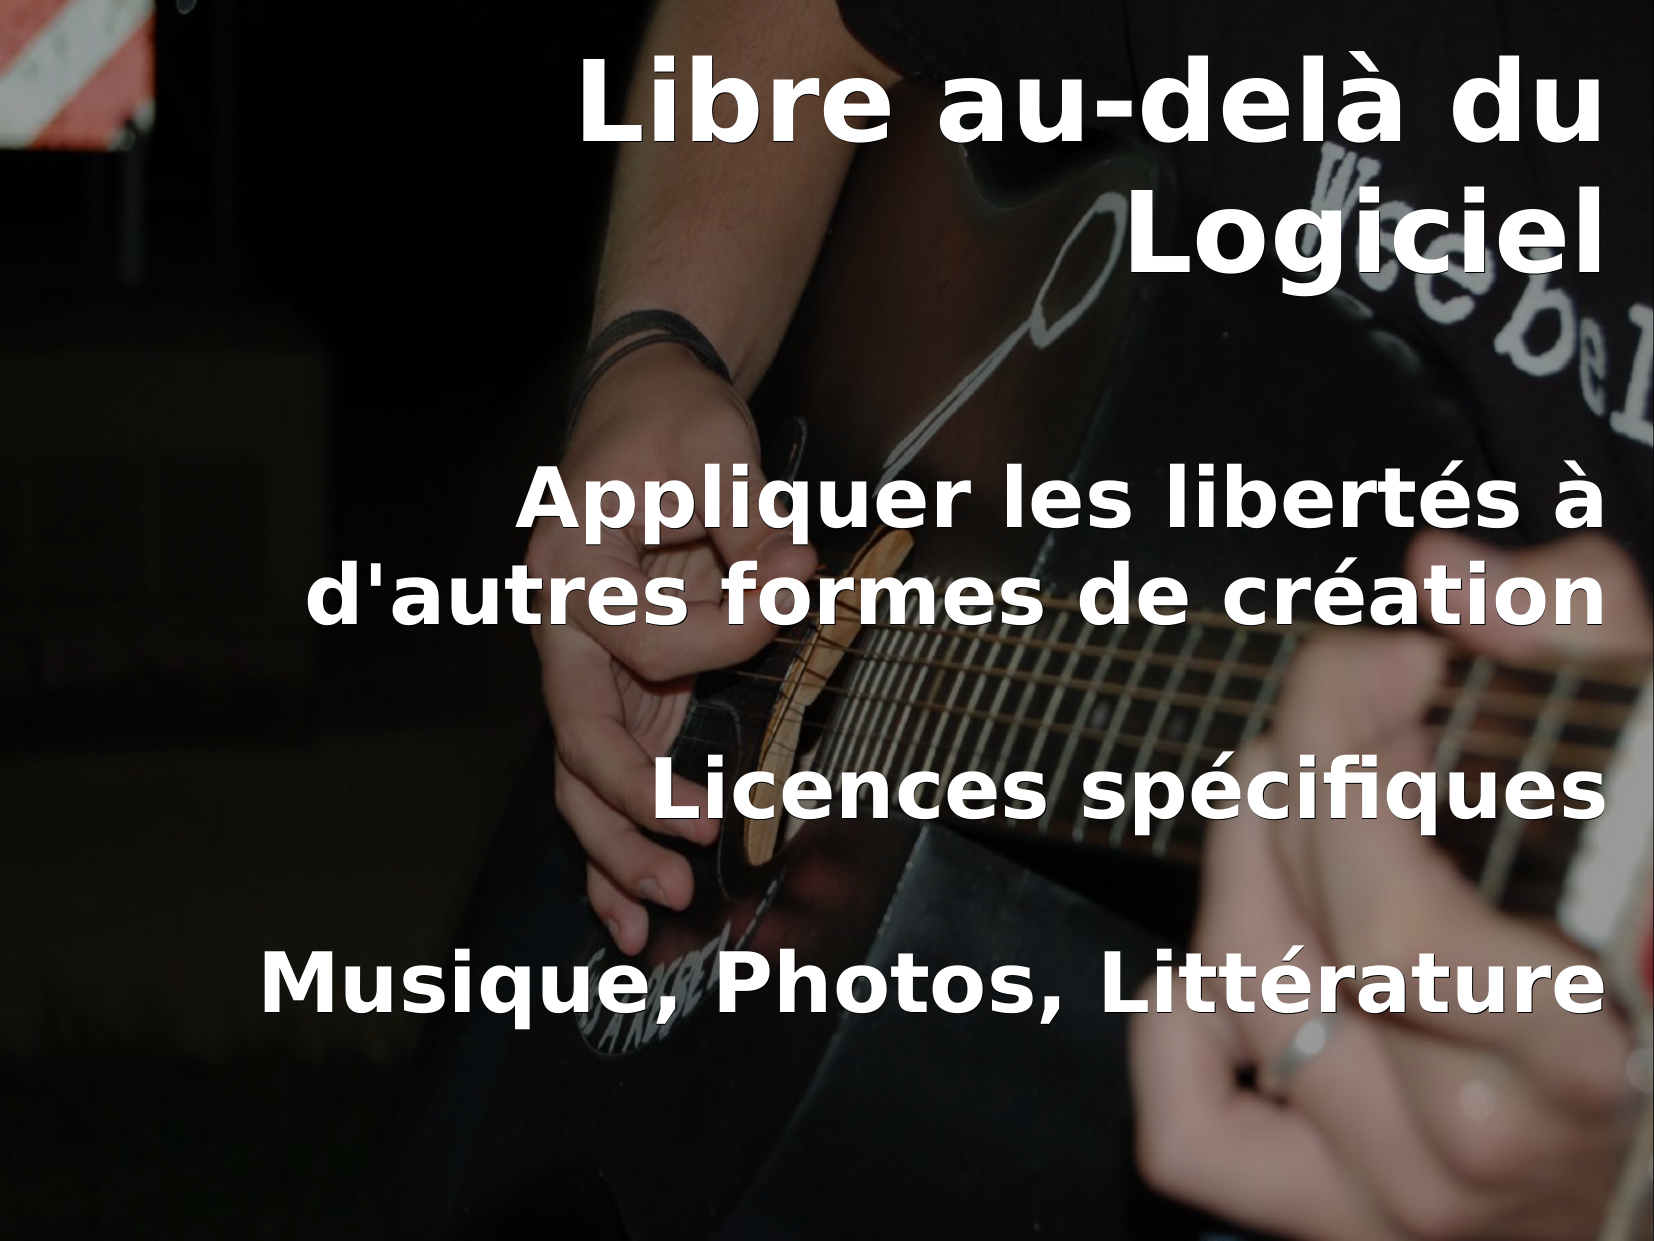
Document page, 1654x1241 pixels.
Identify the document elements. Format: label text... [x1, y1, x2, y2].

picture [0, 0, 1654, 1241]
text_box Appliquer les libertés à d'autres formes de création Licences spécifiques Musique, Photos, Littérature [162, 442, 1625, 1093]
text_box Libre au-delà du Logiciel [162, 29, 1625, 307]
